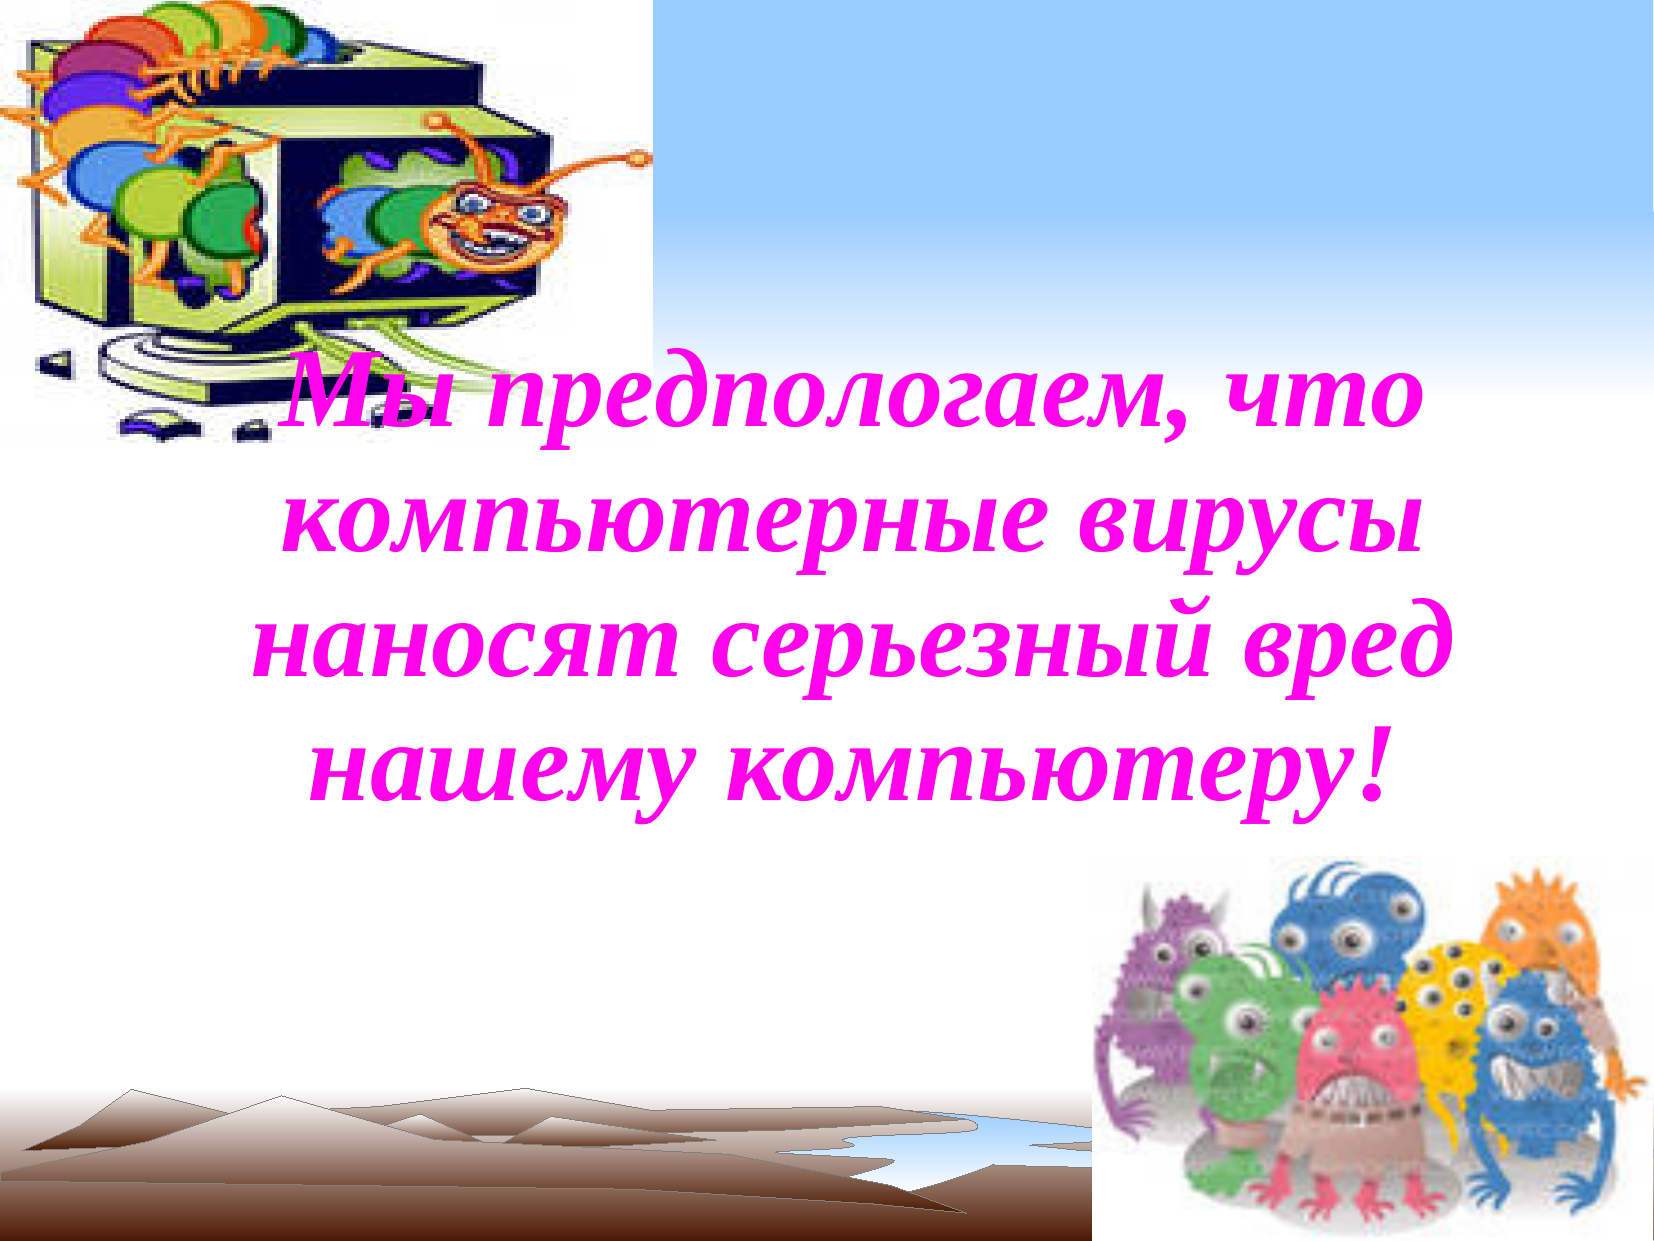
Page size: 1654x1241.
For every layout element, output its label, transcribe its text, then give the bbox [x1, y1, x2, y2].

picture [0, 0, 653, 443]
subtitle Мы предпологаем, что компьютерные вирусы наносят серьезный вред нашему компьютеру! [147, 295, 1560, 857]
picture [1092, 856, 1654, 1241]
